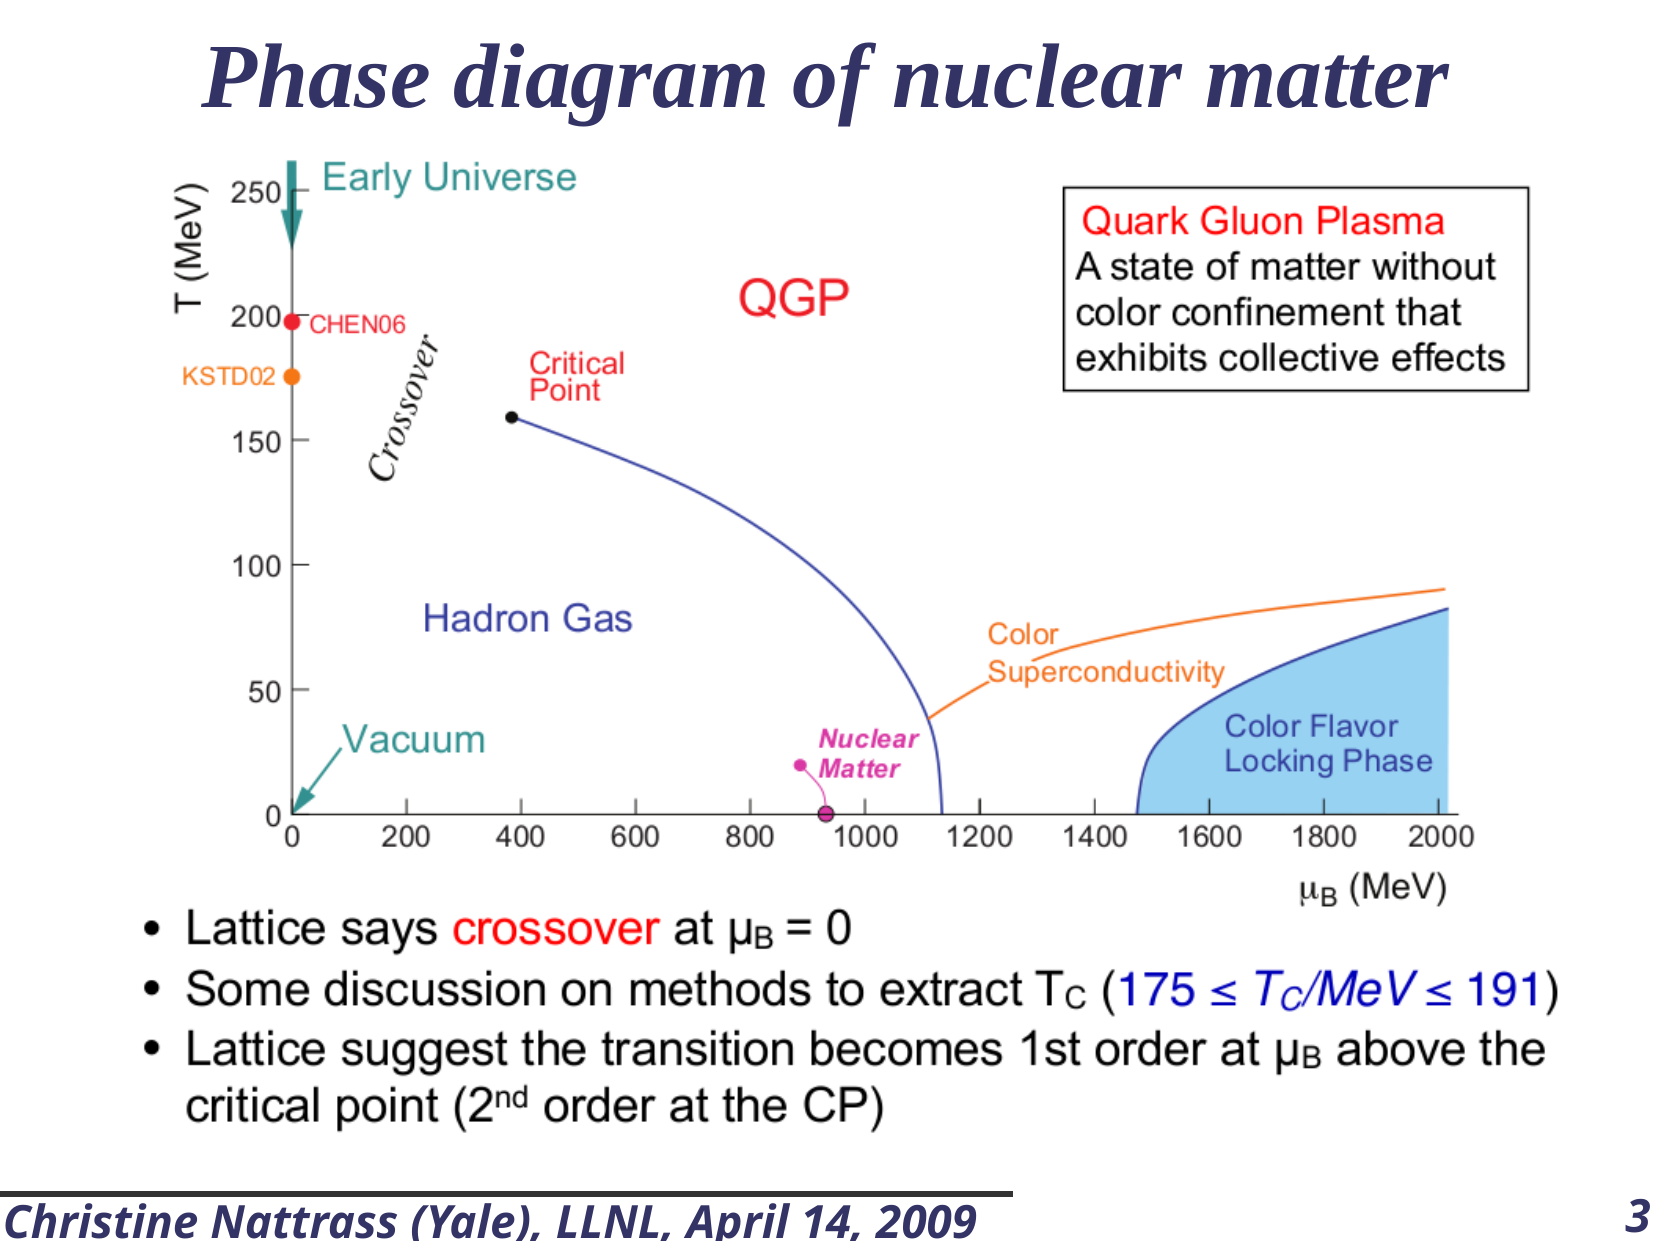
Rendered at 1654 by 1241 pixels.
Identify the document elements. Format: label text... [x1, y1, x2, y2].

title Phase diagram of nuclear matter [82, 2, 1571, 137]
picture [77, 137, 1578, 1158]
